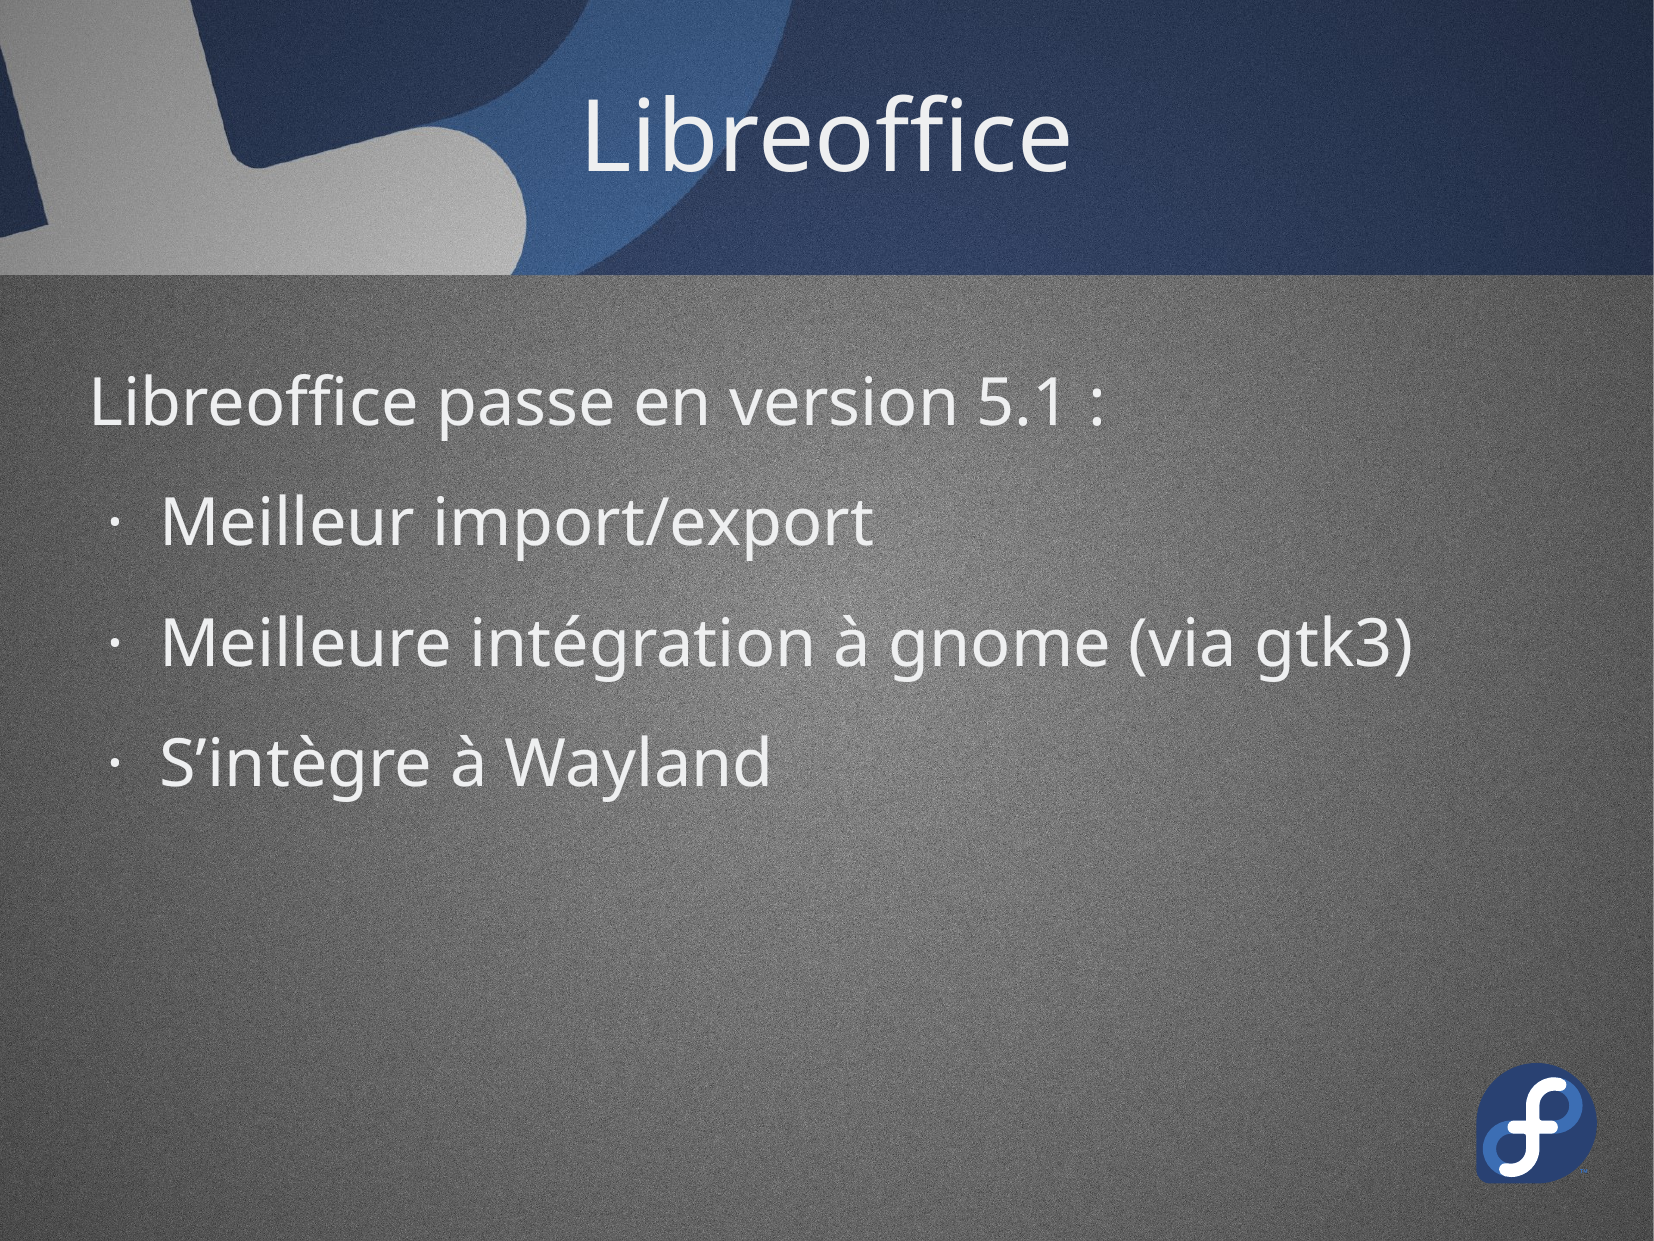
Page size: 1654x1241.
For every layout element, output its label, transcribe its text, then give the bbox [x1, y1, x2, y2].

list Libreoffice passe en version 5.1 : Meilleur import/export Meilleure intégration à gnome (via gtk3) S’intègre à Wayland [88, 354, 1565, 1063]
picture [0, 0, 1654, 1241]
title Libreoffice [88, 29, 1565, 237]
